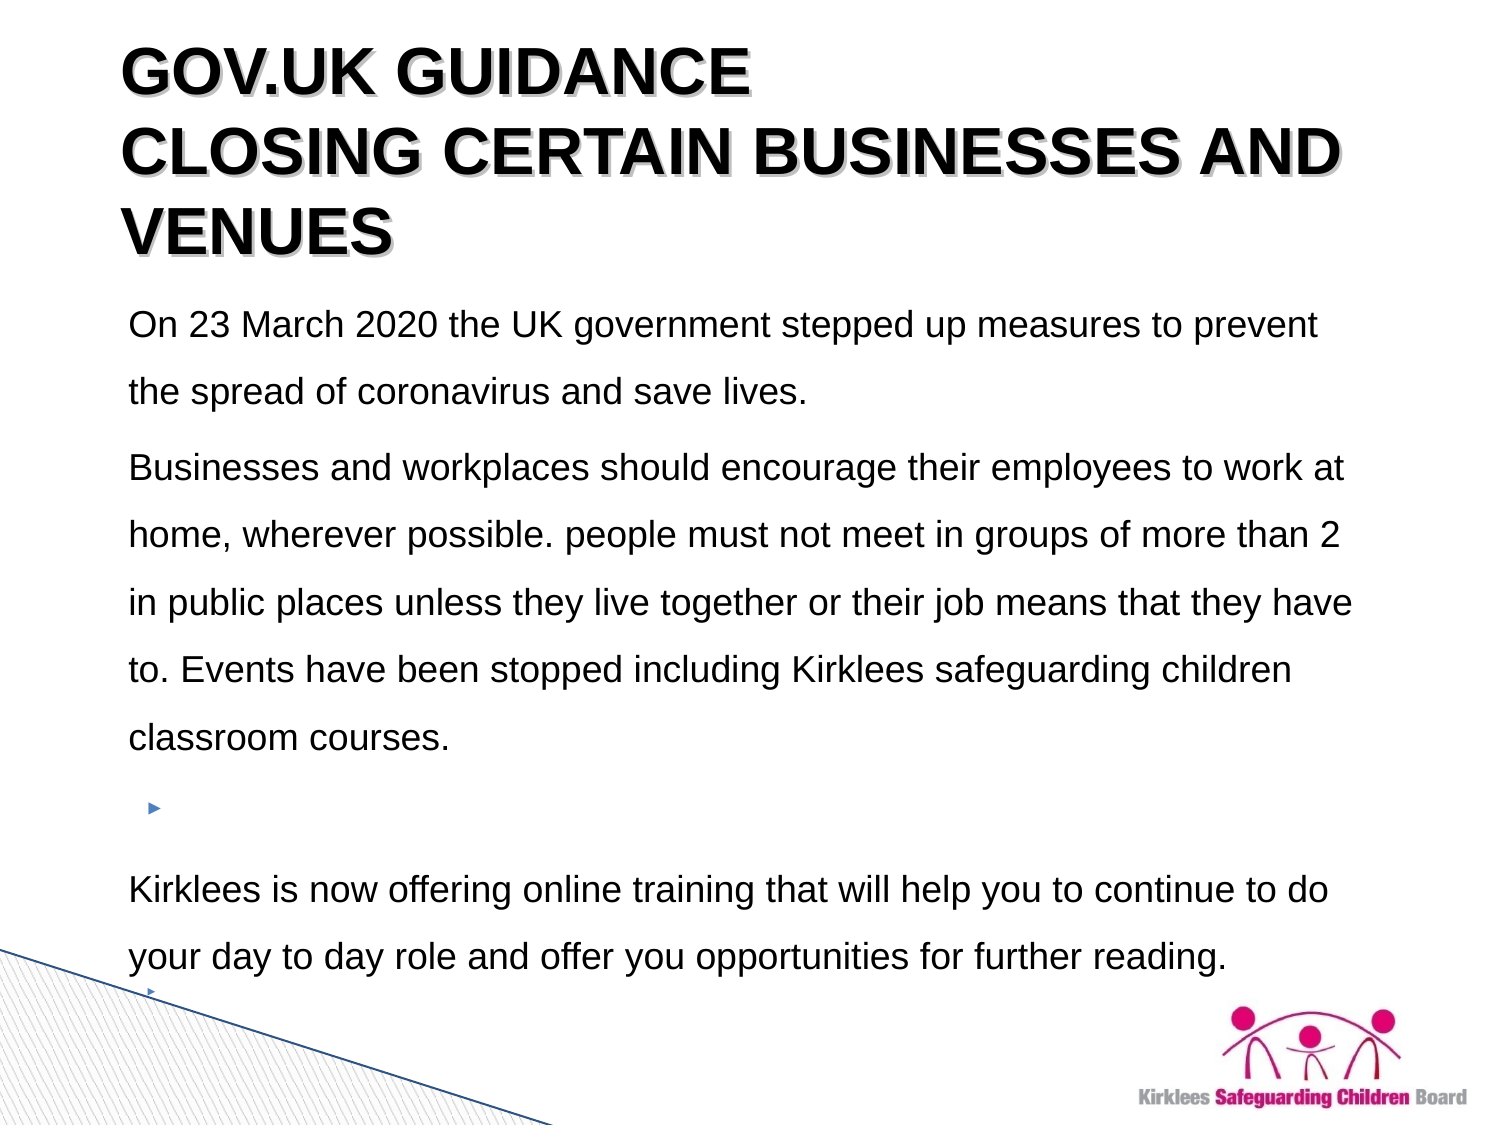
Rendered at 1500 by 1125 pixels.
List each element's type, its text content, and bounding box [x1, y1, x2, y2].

subtitle On 23 March 2020 the UK government stepped up measures to prevent the spread of coronavirus and save lives. Businesses and workplaces should encourage their employees to work at home, wherever possible. people must not meet in groups of more than 2 in public places unless they live together or their job means that they have to. Events have been stopped including Kirklees safeguarding children classroom courses. Kirklees is now offering online training that will help you to continue to do your day to day role and offer you opportunities for further reading. [94, 269, 1370, 1011]
title GOV.UK GUIDANCE CLOSING CERTAIN BUSINESSES AND VENUES [94, 20, 1370, 269]
